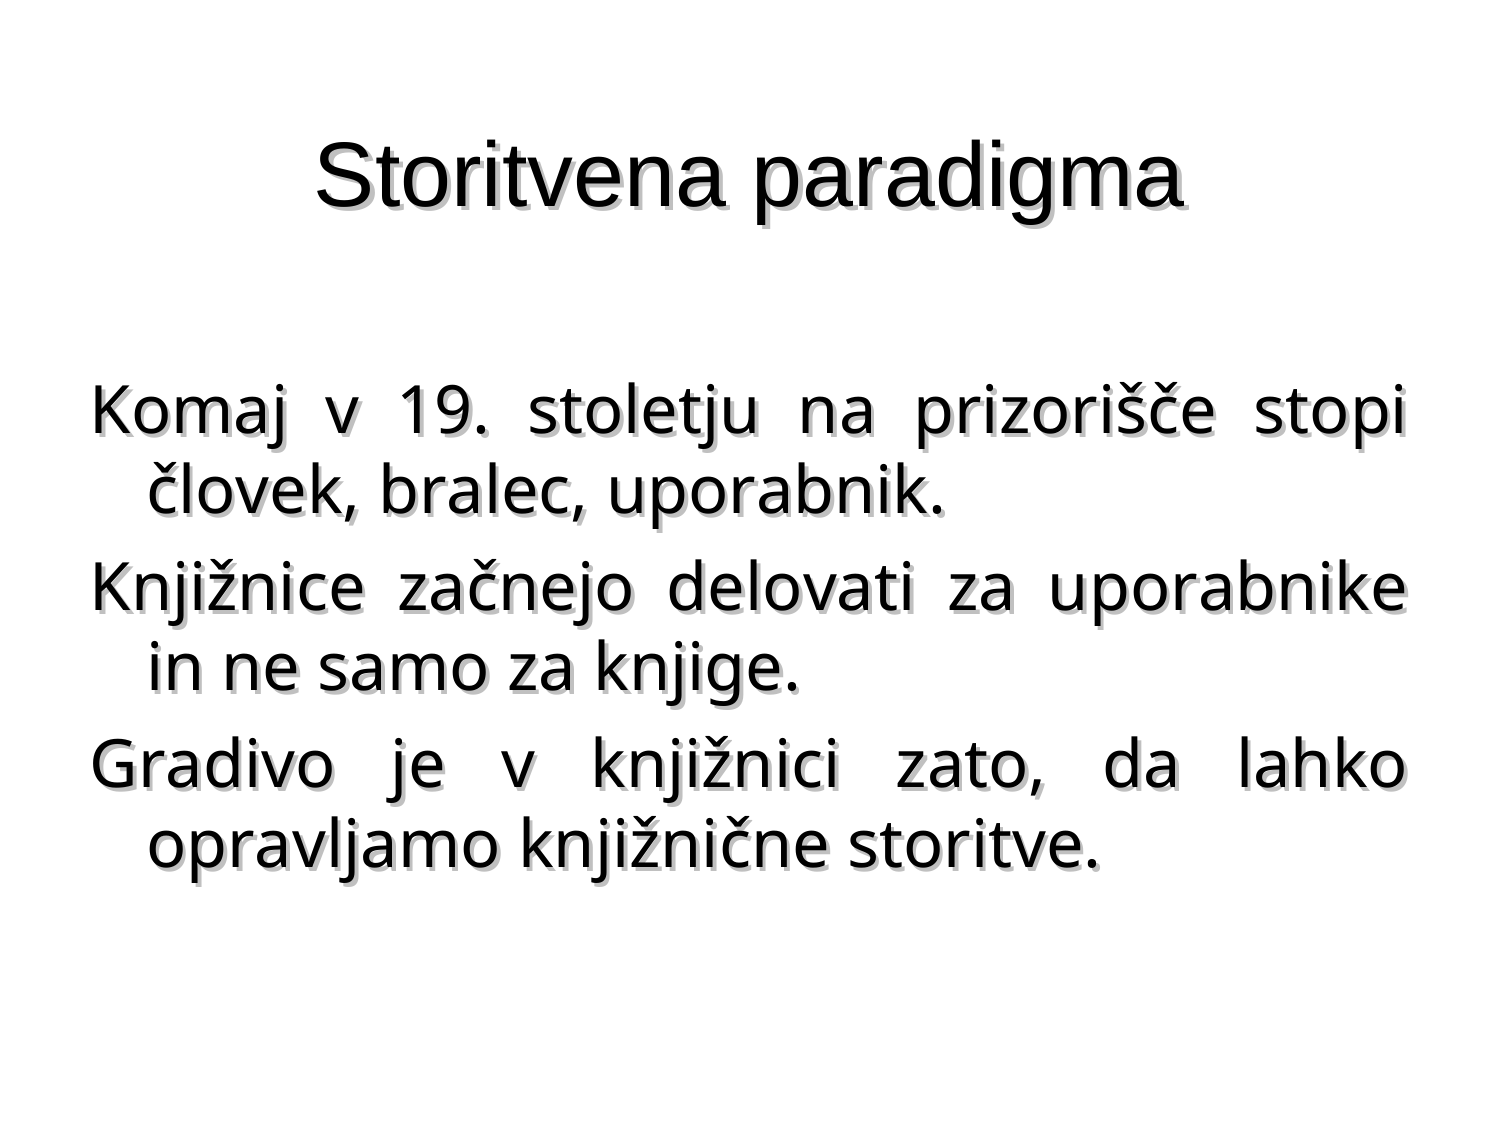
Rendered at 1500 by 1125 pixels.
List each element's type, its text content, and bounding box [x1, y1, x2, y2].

list Komaj v 19. stoletju na prizorišče stopi človek, bralec, uporabnik. Knjižnice začnejo delovati za uporabnike in ne samo za knjige. Gradivo je v knjižnici zato, da lahko opravljamo knjižnične storitve. [75, 262, 1426, 1006]
title Storitvena paradigma [75, 25, 1426, 233]
